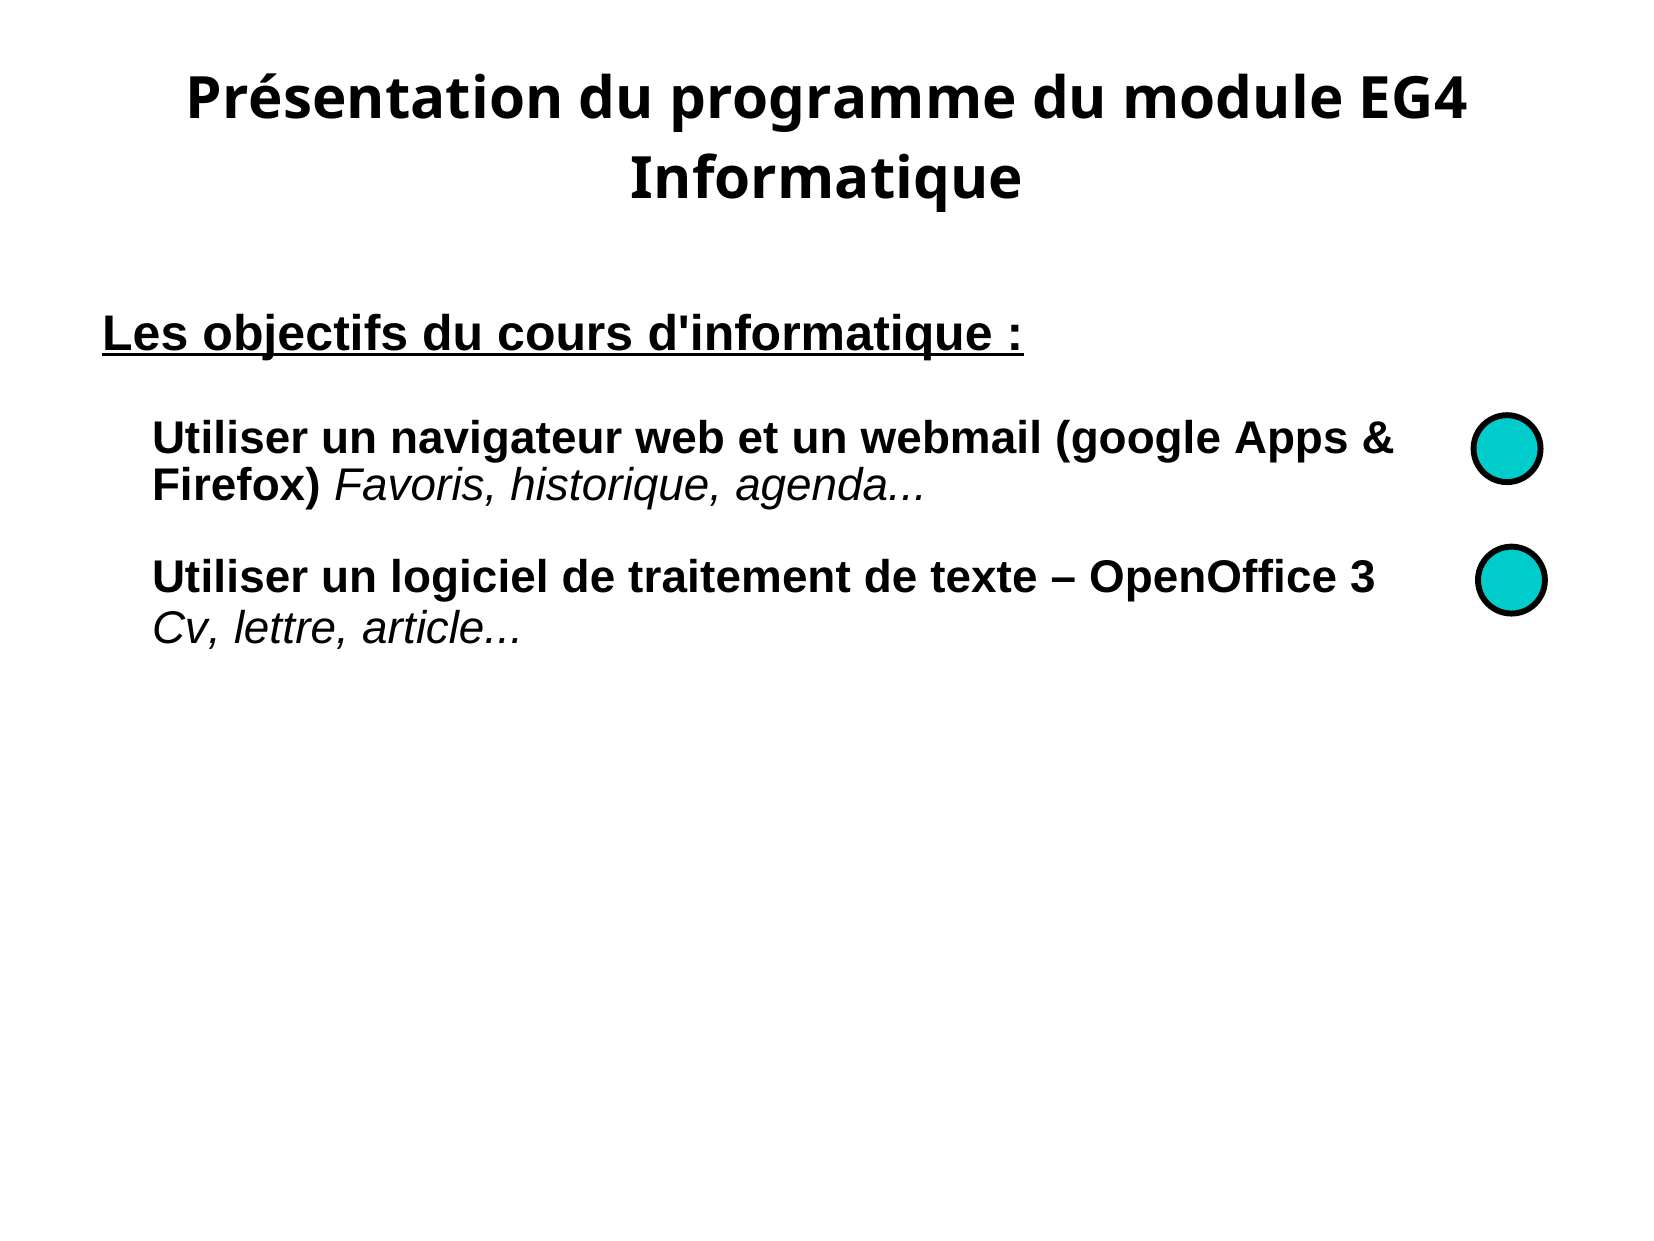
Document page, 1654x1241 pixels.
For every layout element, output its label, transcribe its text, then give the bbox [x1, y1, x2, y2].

text_box Utiliser un logiciel de traitement de texte – OpenOffice 3 Cv, lettre, article... [152, 551, 1427, 655]
text_box Les objectifs du cours d'informatique : [102, 304, 1568, 583]
text_box [1477, 546, 1545, 614]
text_box [1473, 415, 1541, 483]
text_box Présentation du programme du module EG4 Informatique [39, 56, 1615, 219]
text_box Utiliser un navigateur web et un webmail (google Apps & Firefox) Favoris, historique, agenda... [152, 415, 1427, 511]
